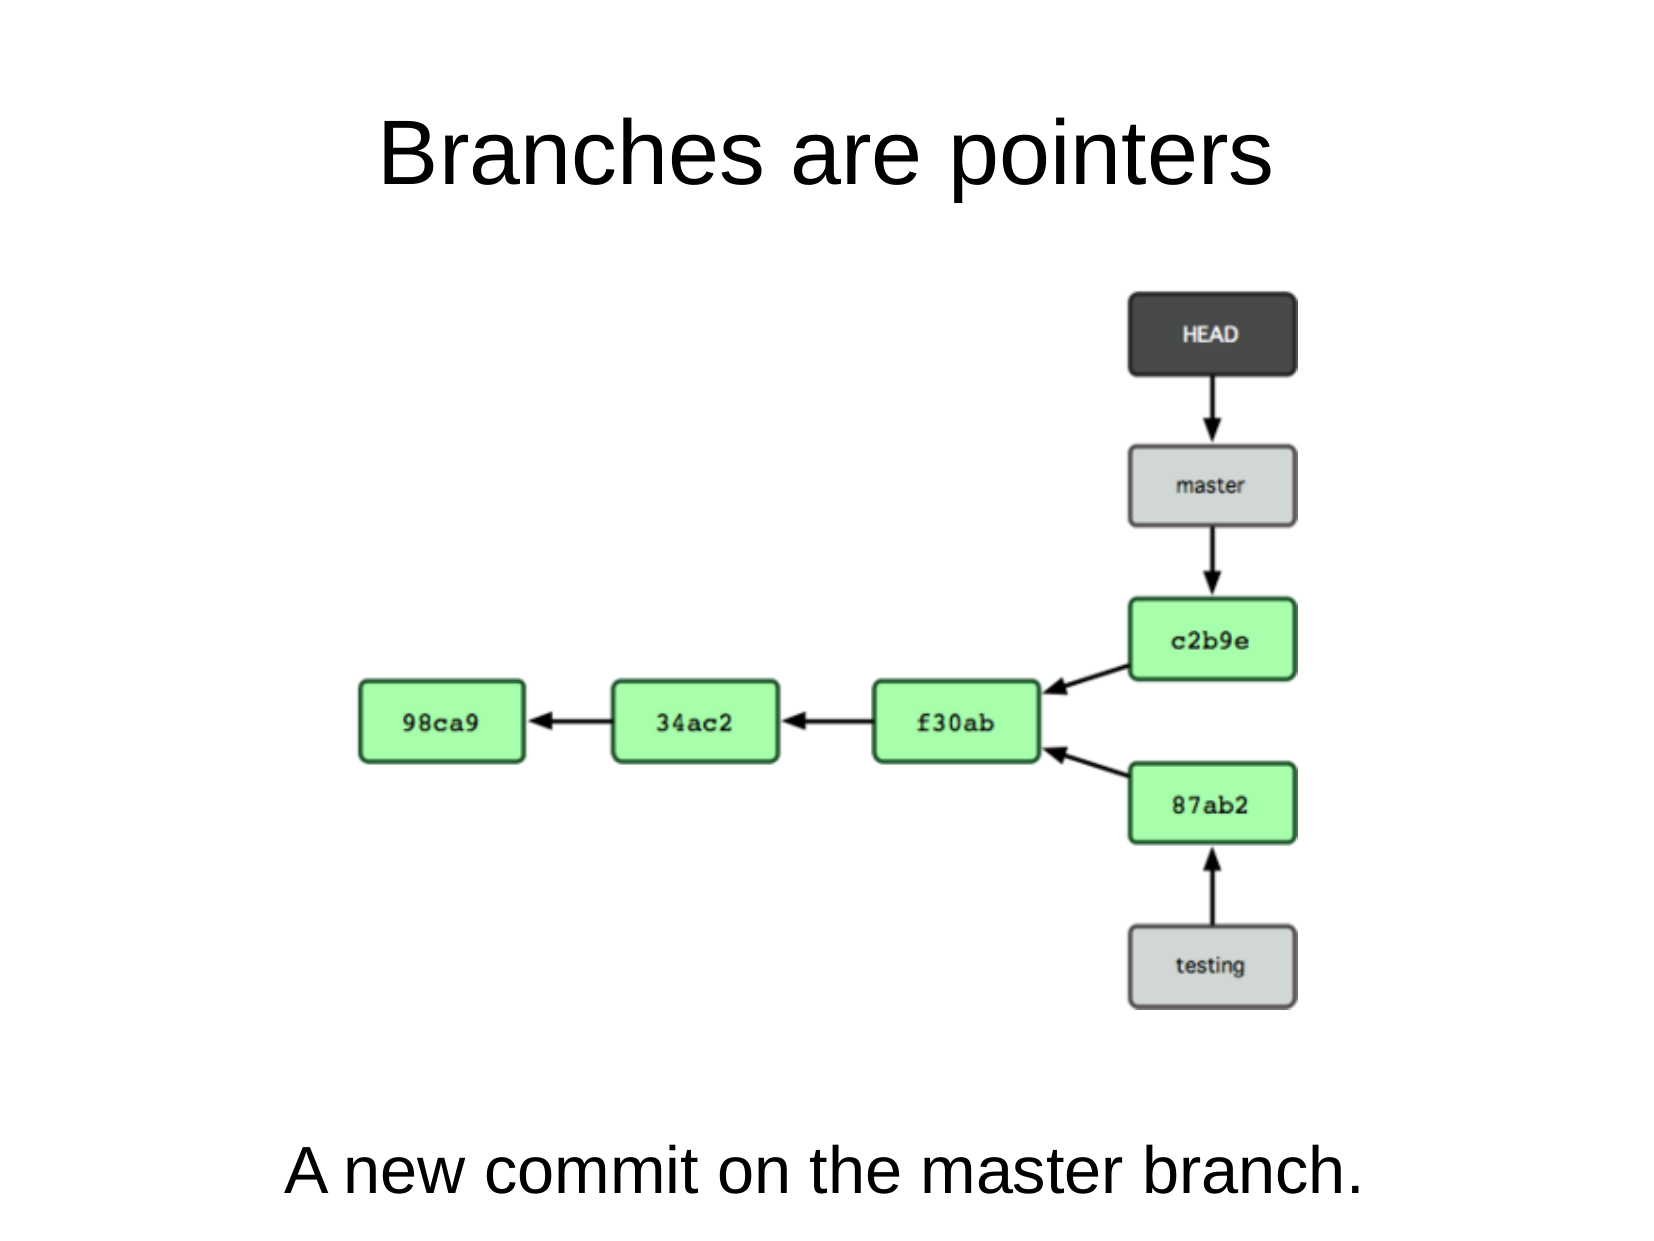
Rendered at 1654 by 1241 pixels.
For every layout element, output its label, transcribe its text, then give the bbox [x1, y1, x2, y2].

title Branches are pointers [82, 49, 1571, 257]
picture [355, 290, 1298, 1010]
text_box A new commit on the master branch. [269, 1125, 1384, 1216]
